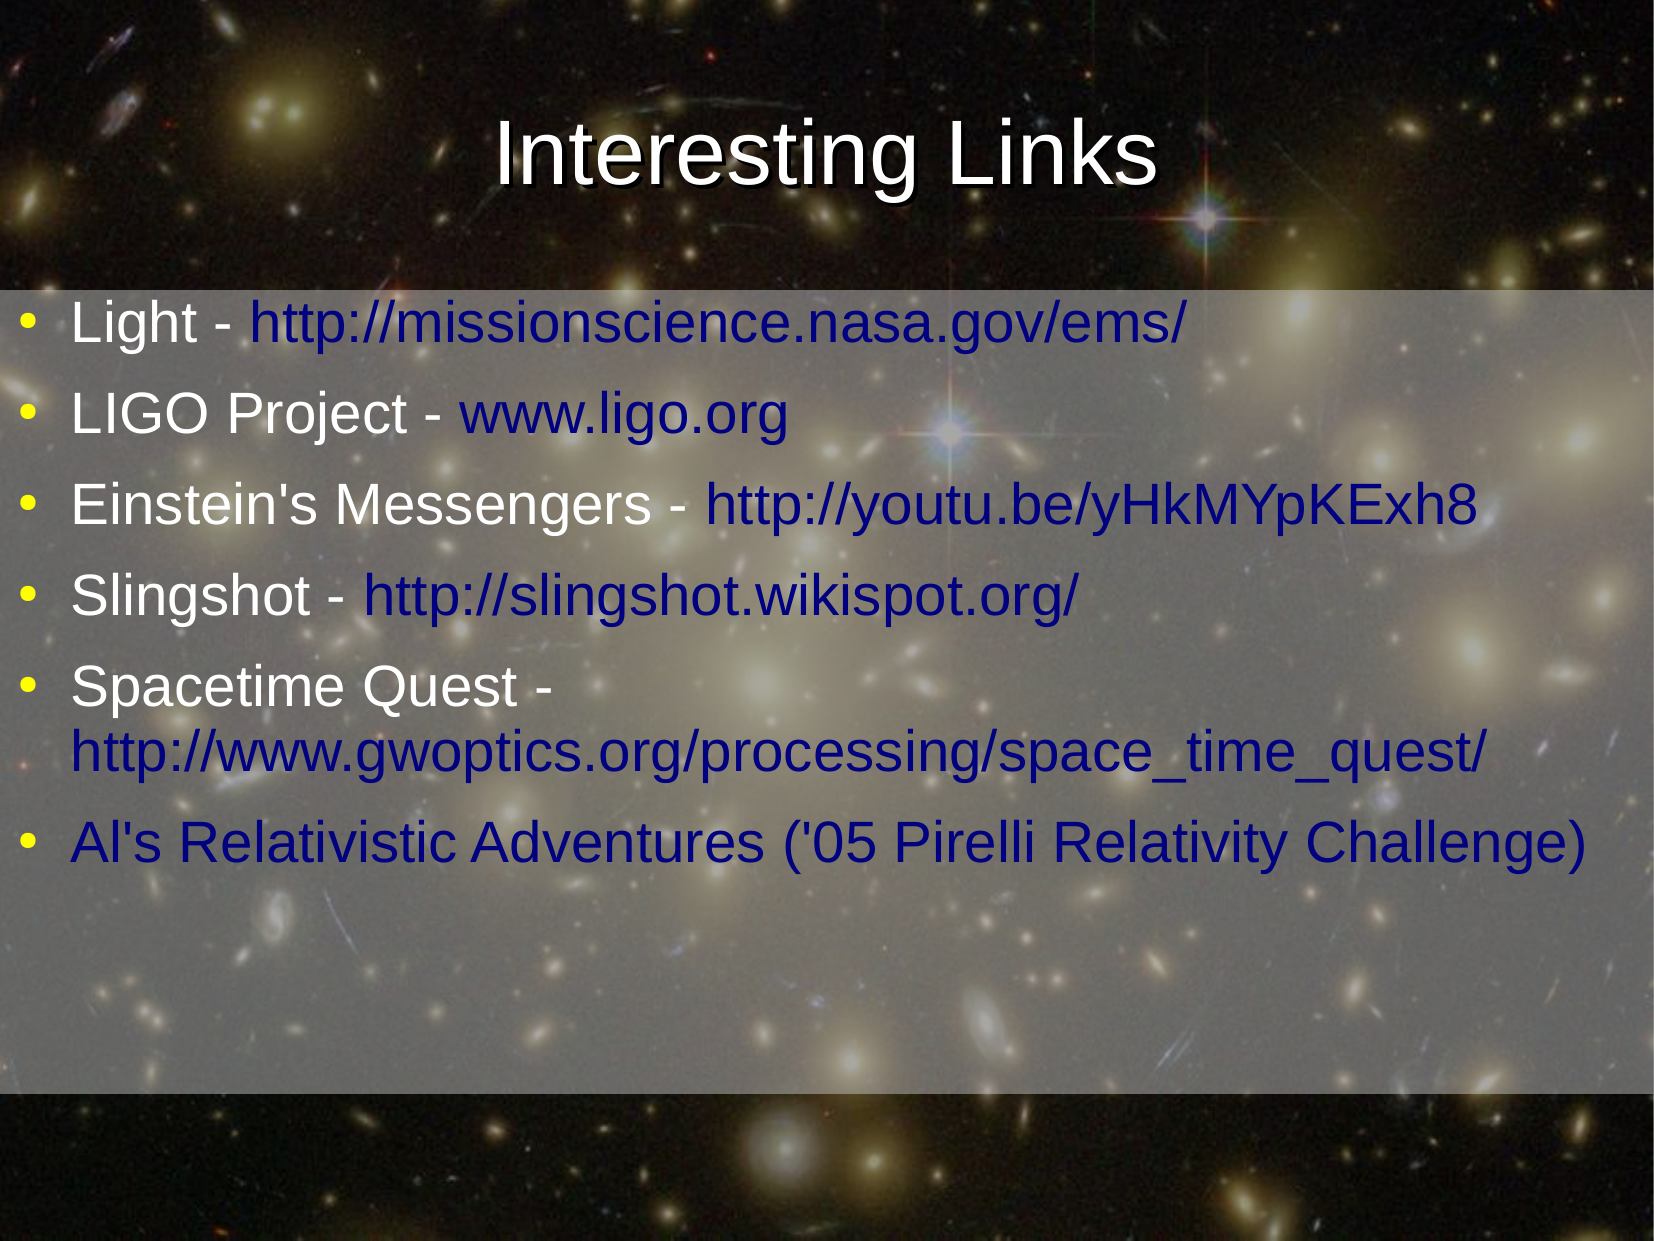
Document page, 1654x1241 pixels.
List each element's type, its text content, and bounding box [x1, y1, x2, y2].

picture [0, 0, 1654, 290]
list Light - http://missionscience.nasa.gov/ems/ LIGO Project - www.ligo.org Einstein's Messengers - http://youtu.be/yHkMYpKExh8 Slingshot - http://slingshot.wikispot.org/ Spacetime Quest - http://www.gwoptics.org/processing/space_time_quest/ Al's Relativistic Adventures ('05 Pirelli Relativity Challenge) [0, 290, 1654, 1094]
picture [0, 1094, 1654, 1241]
title Interesting Links [82, 49, 1571, 257]
